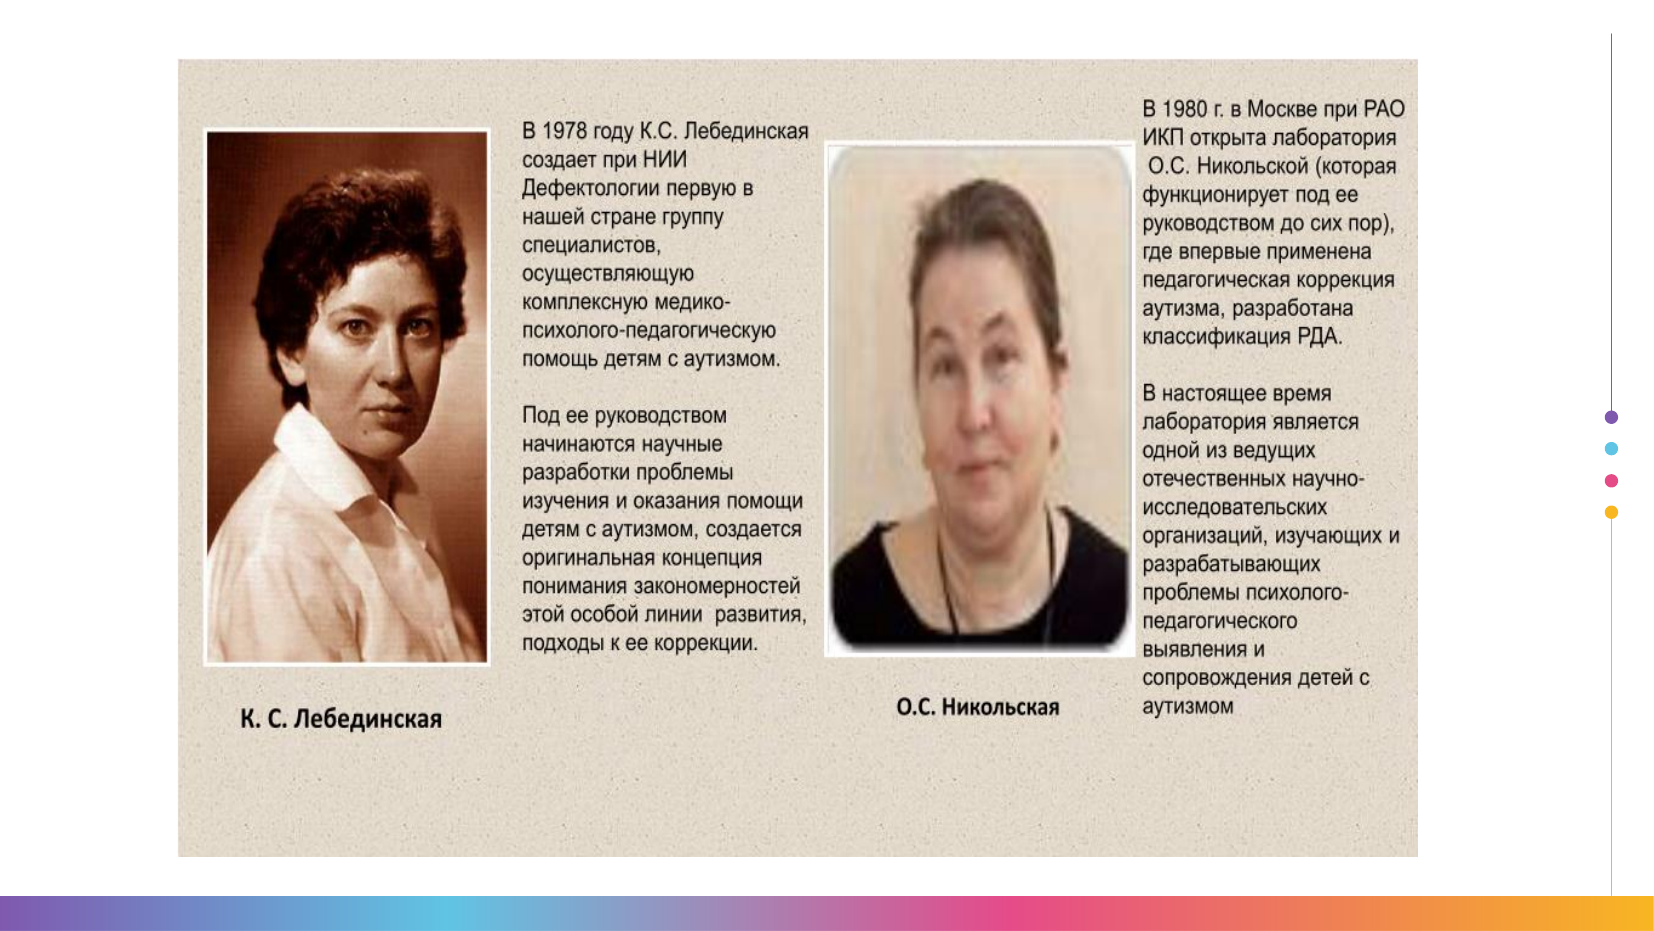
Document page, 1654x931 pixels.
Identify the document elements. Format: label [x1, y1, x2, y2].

picture [177, 58, 1418, 857]
picture [0, 896, 1654, 931]
